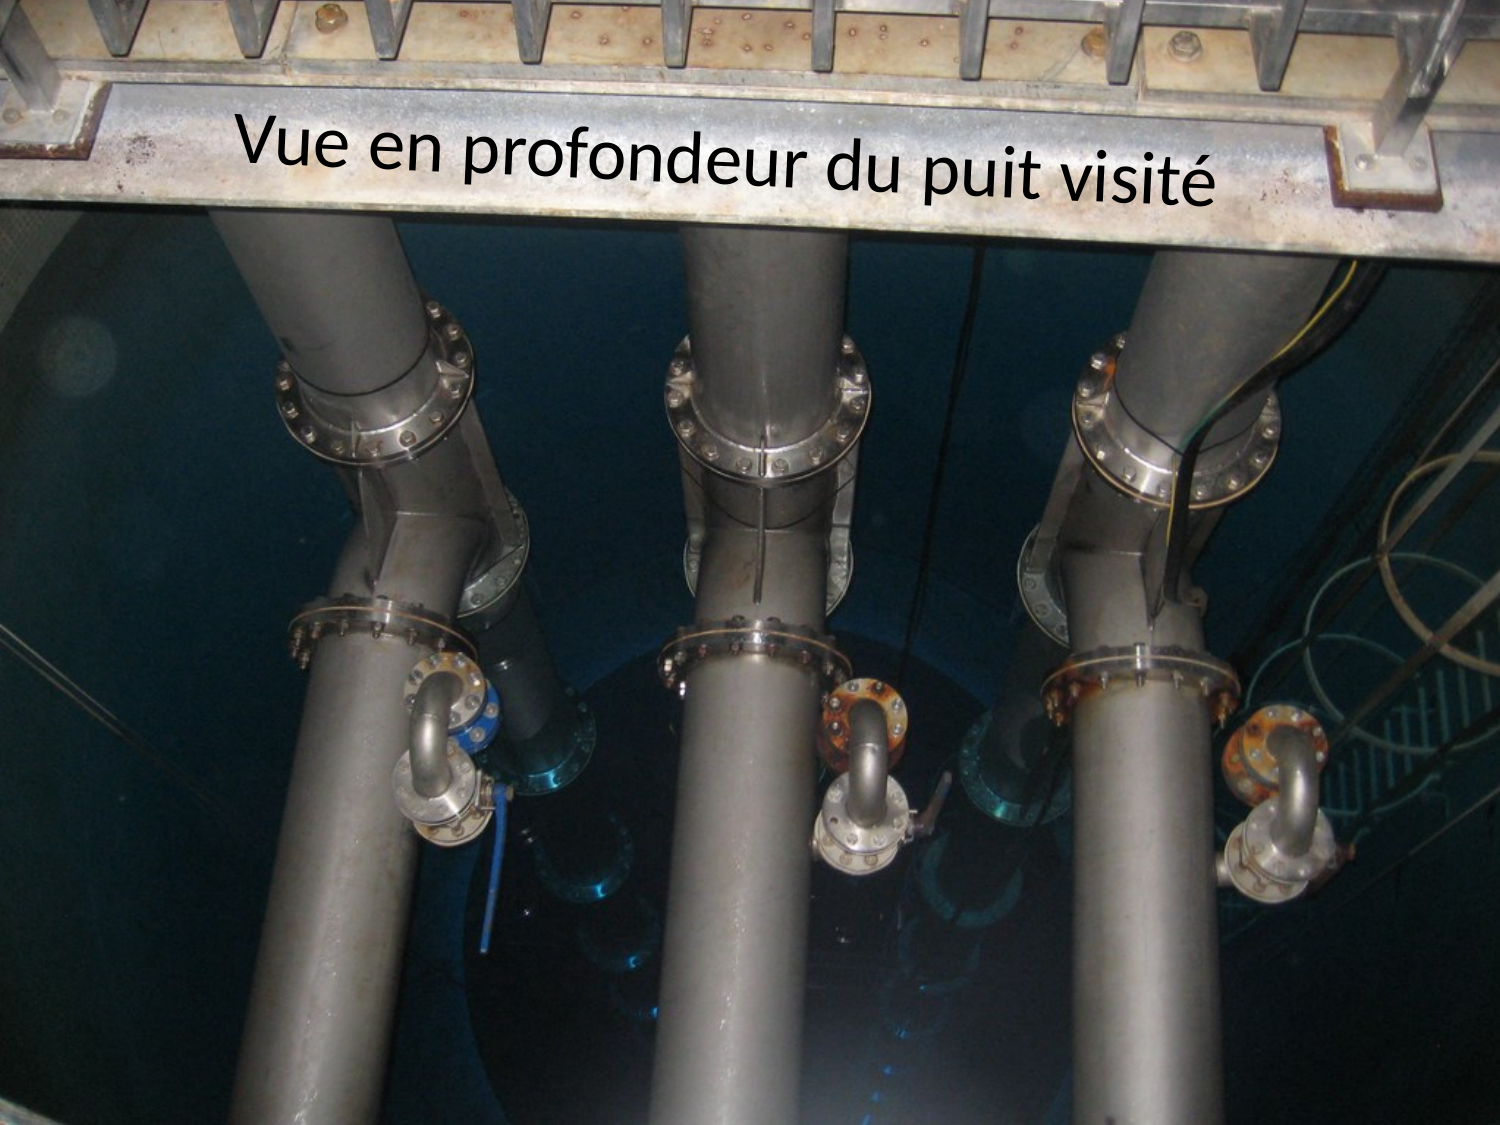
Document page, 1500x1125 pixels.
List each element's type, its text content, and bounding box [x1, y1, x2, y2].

picture [0, 0, 1500, 1125]
text_box Vue en profondeur du puit visité [133, 75, 1319, 235]
